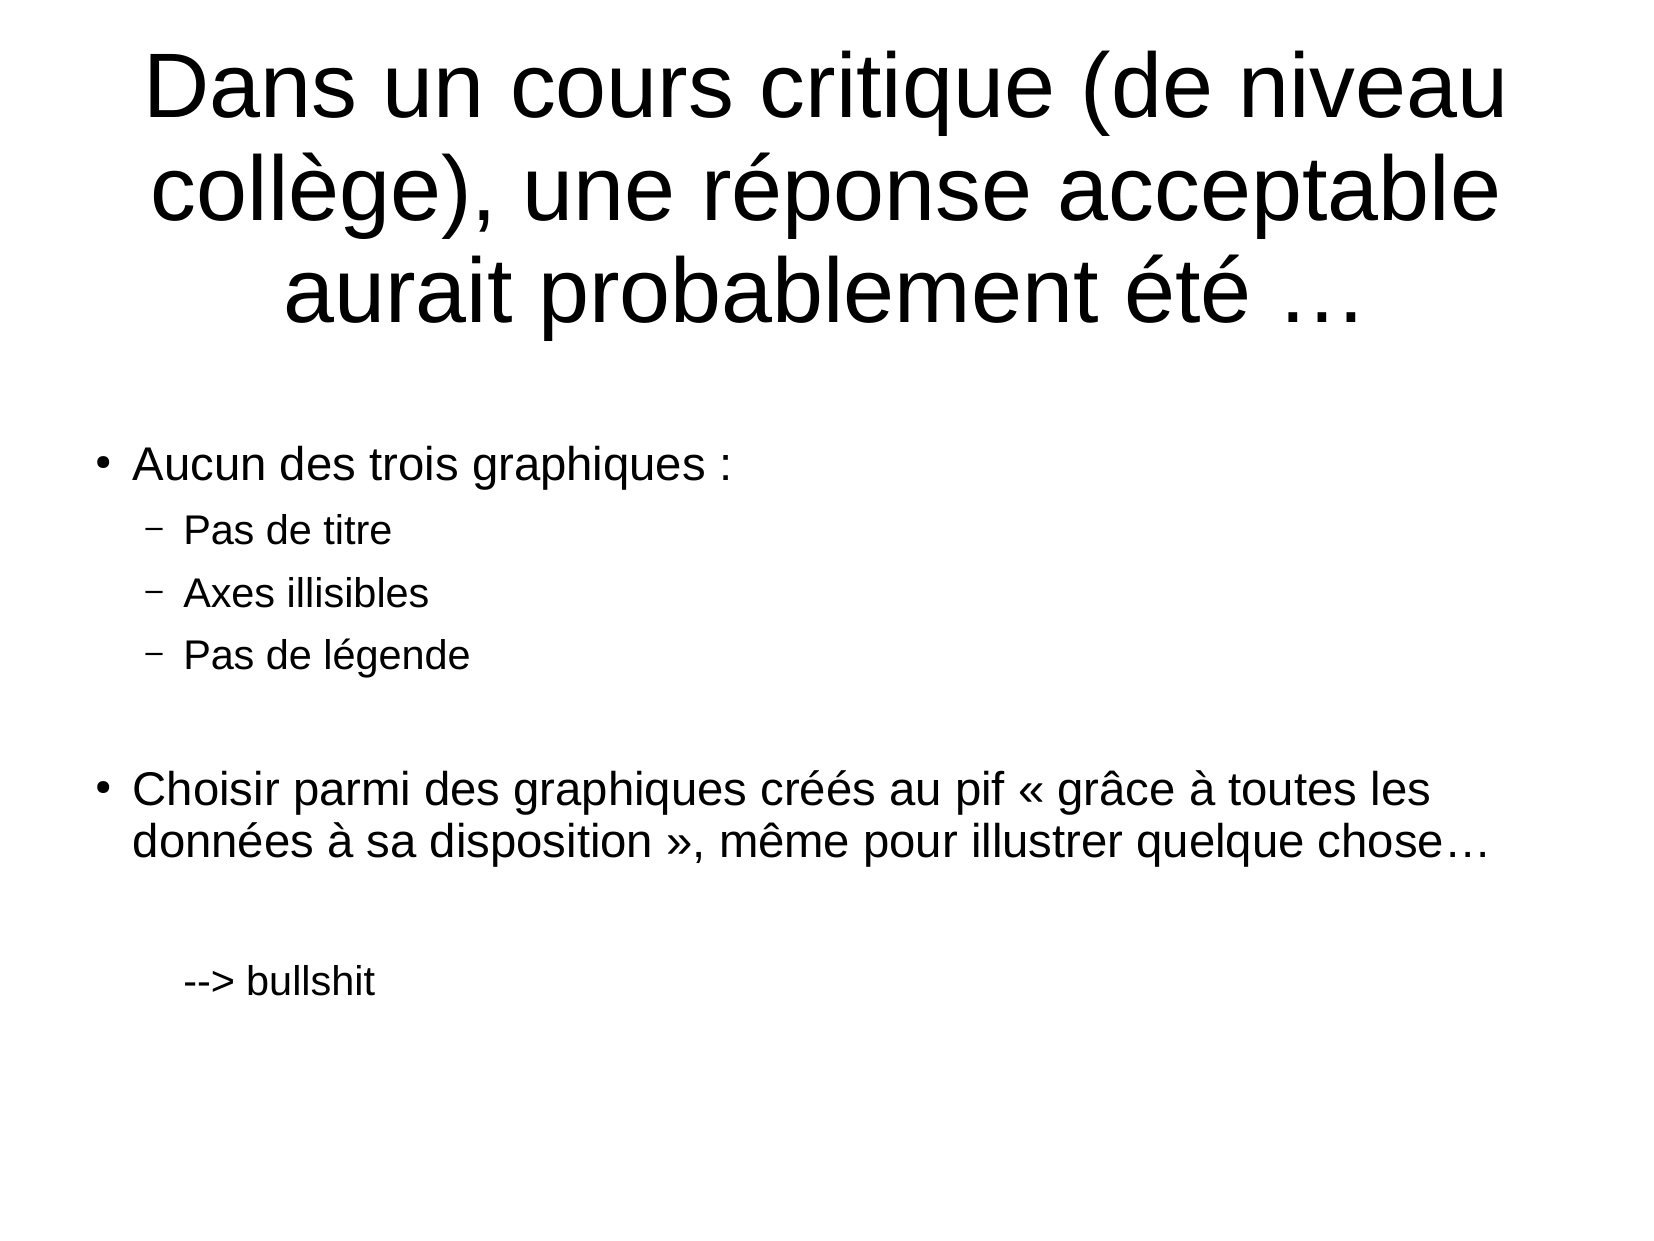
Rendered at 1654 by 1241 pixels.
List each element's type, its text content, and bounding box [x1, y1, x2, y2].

title Dans un cours critique (de niveau collège), une réponse acceptable aurait probablement été … [82, 34, 1571, 290]
list Aucun des trois graphiques : Pas de titre Axes illisibles Pas de légende Choisir parmi des graphiques créés au pif « grâce à toutes les données à sa disposition », même pour illustrer quelque chose… --> bullshit [82, 290, 1571, 1010]
